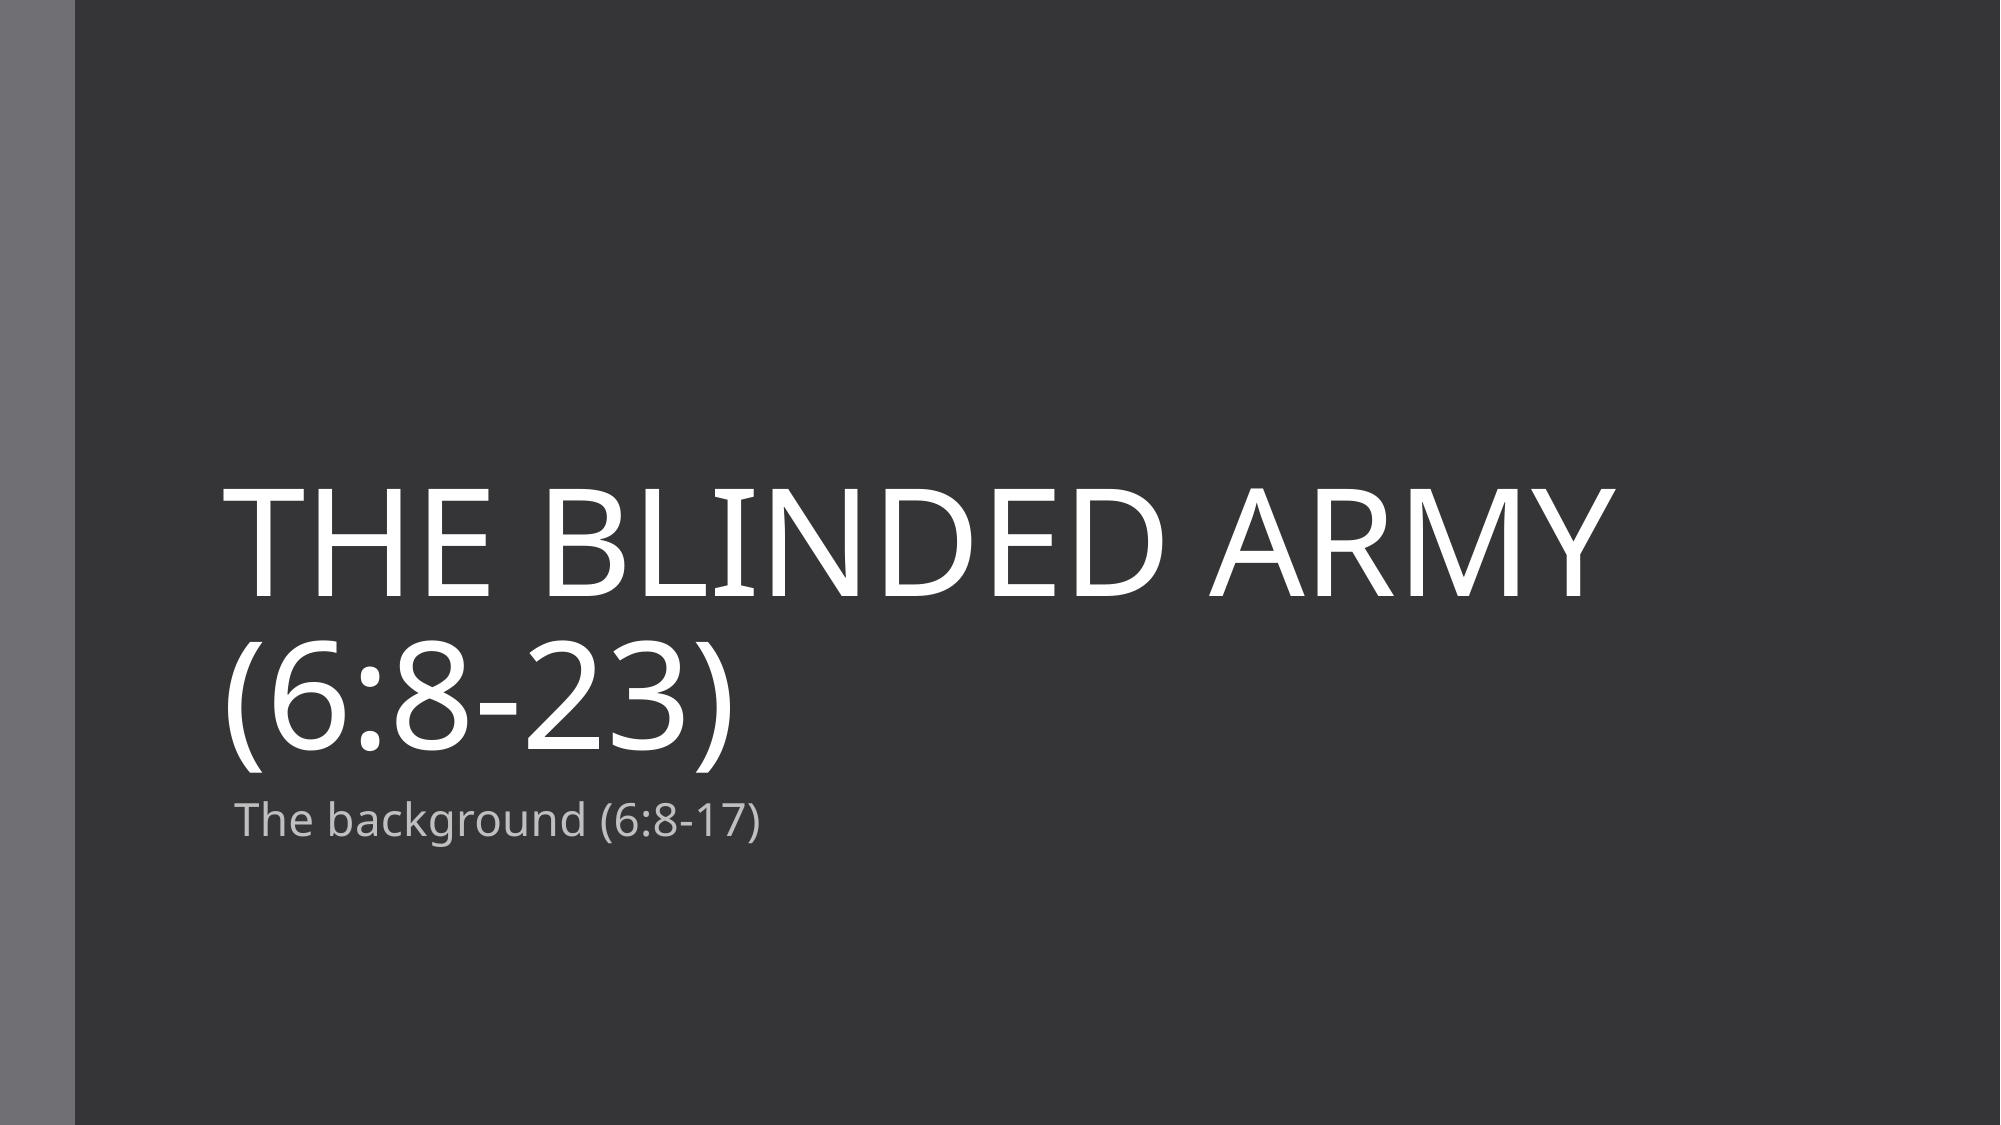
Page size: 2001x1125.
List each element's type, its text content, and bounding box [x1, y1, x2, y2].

subtitle The background (6:8-17) [206, 787, 1752, 1066]
title THE BLINDED ARMY (6:8-23) [206, 124, 1752, 787]
